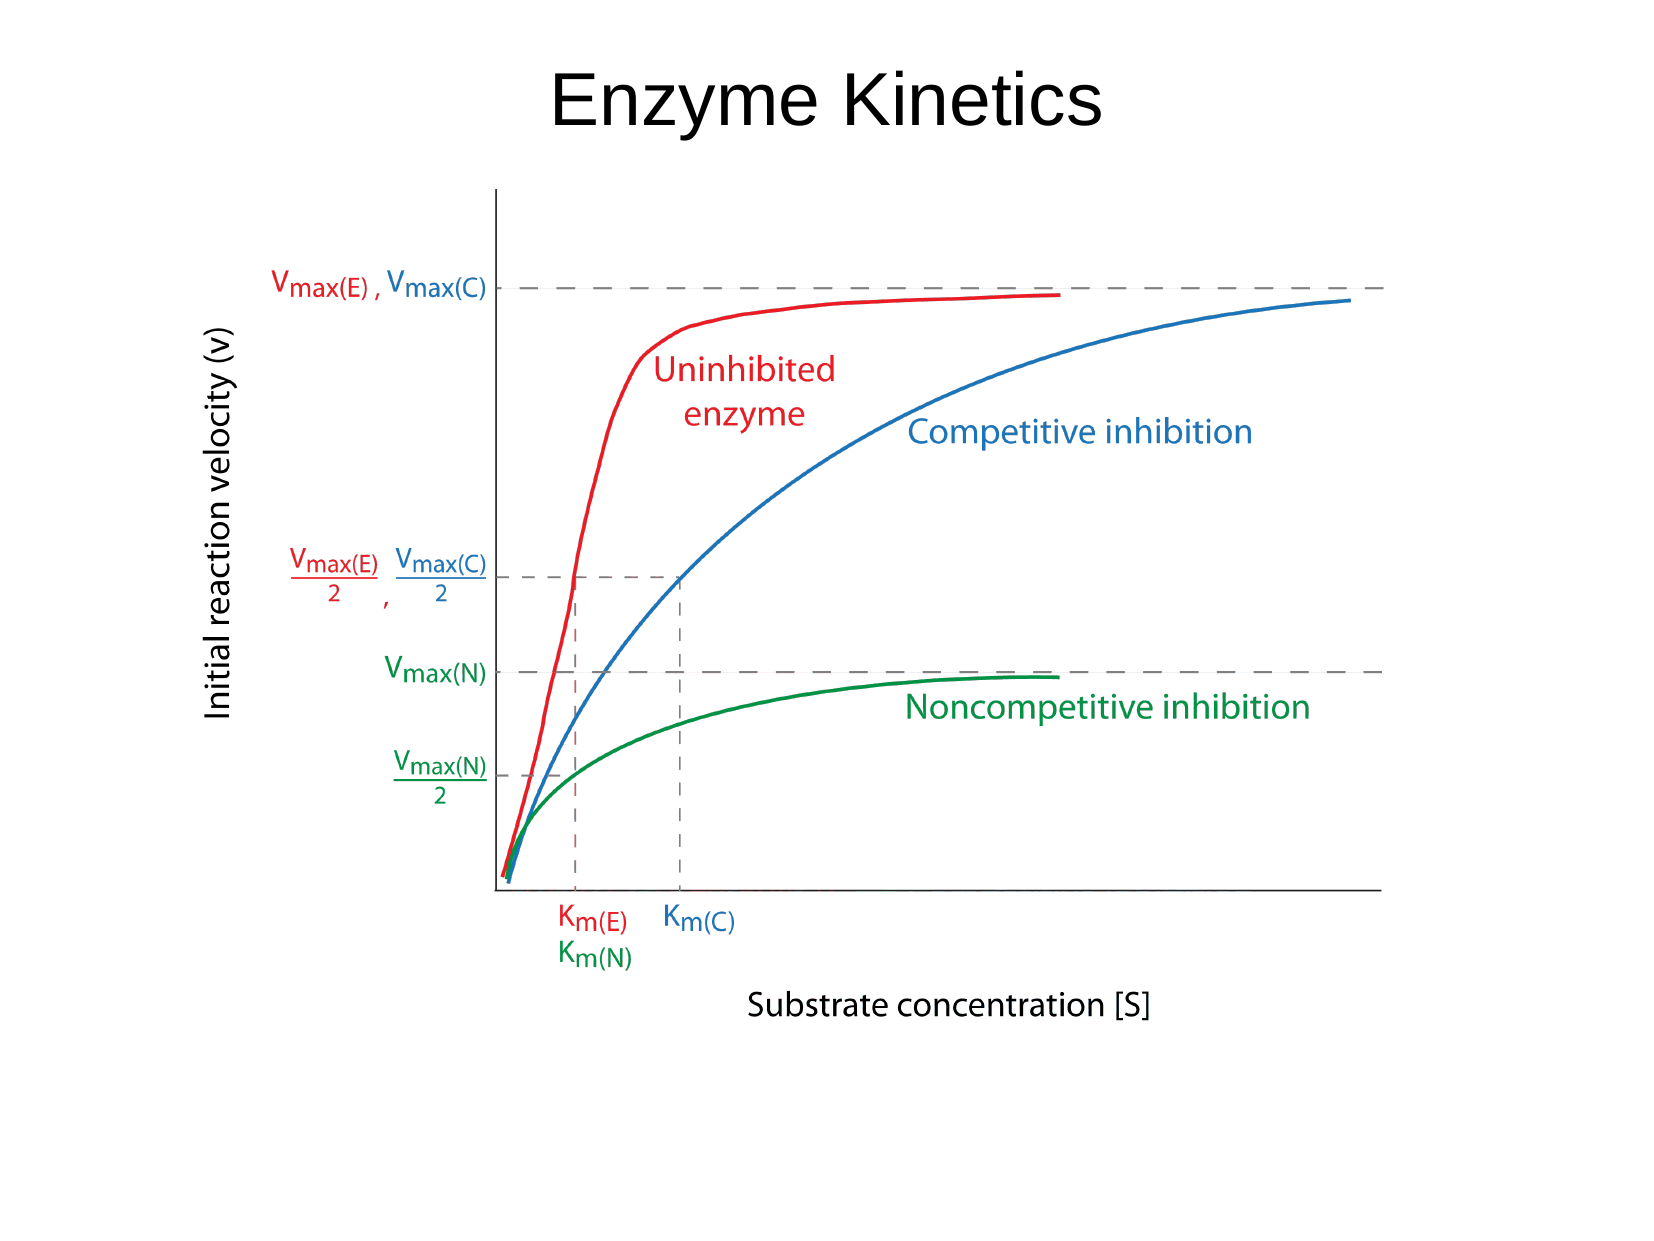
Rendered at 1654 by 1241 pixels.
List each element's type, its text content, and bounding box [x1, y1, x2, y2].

title Enzyme Kinetics [82, 56, 1571, 143]
picture [198, 189, 1430, 1025]
